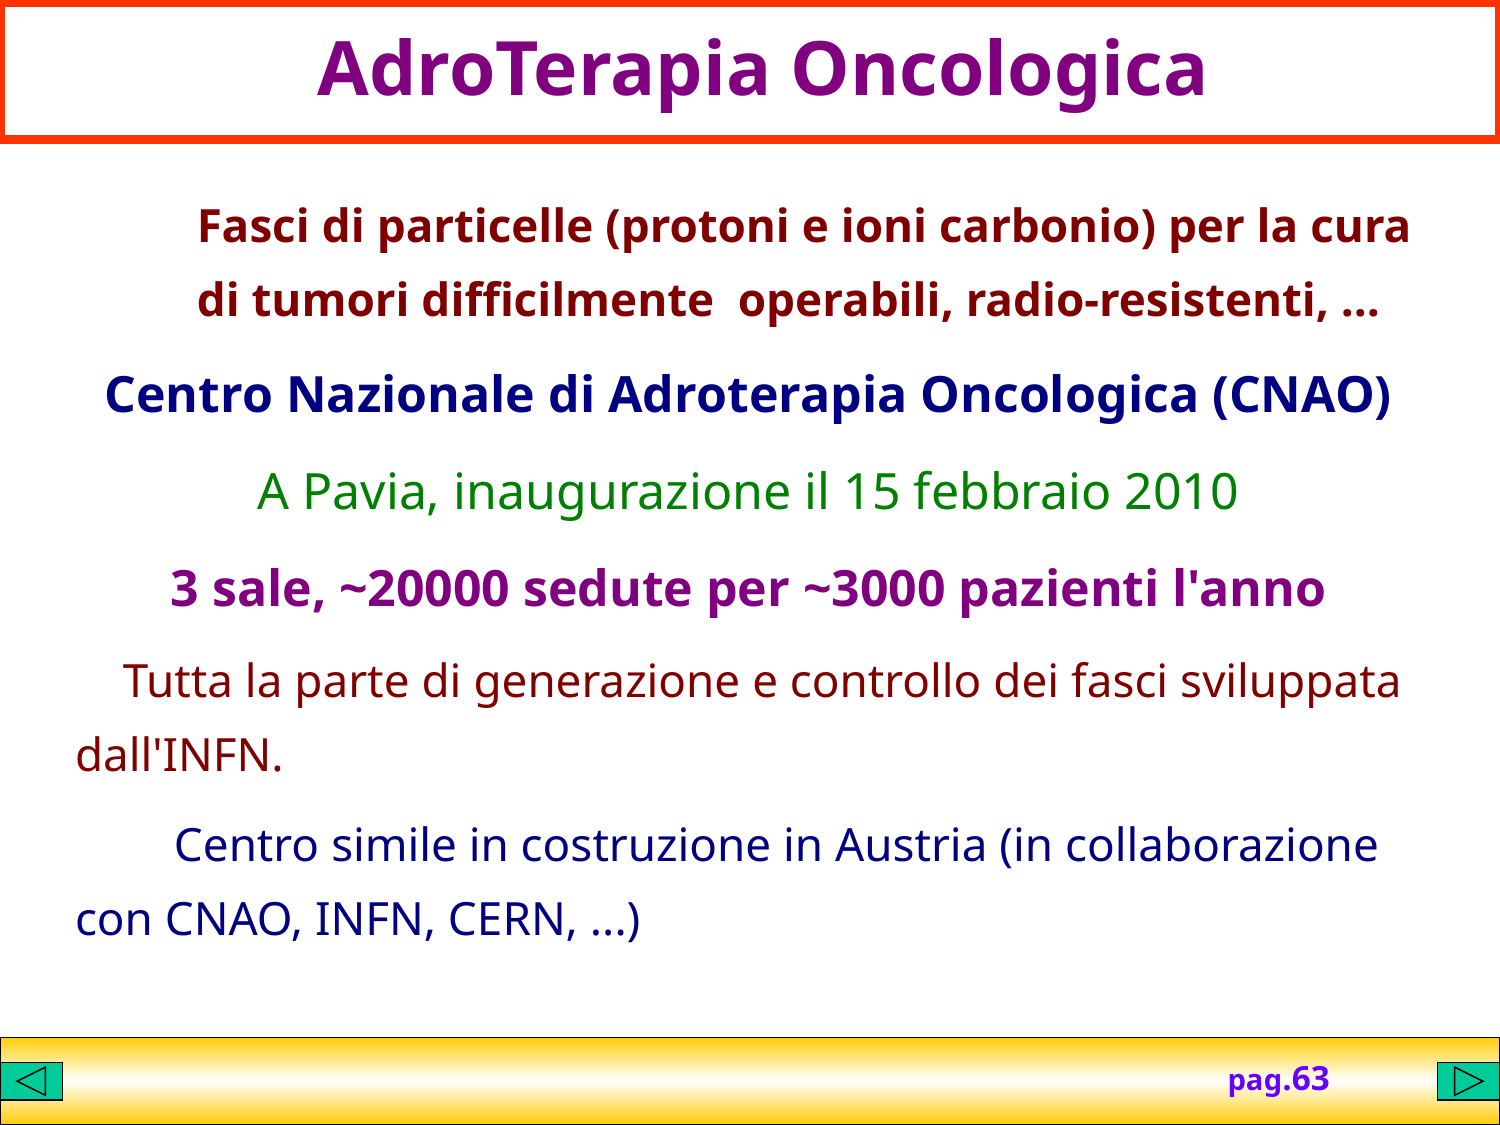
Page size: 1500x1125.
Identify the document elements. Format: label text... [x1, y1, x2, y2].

text_box Fasci di particelle (protoni e ioni carbonio) per la cura di tumori difficilmente operabili, radio-resistenti, ... Centro Nazionale di Adroterapia Oncologica (CNAO) A Pavia, inaugurazione il 15 febbraio 2010 3 sale, ~20000 sedute per ~3000 pazienti l'anno Tutta la parte di generazione e controllo dei fasci sviluppata dall'INFN. Centro simile in costruzione in Austria (in collaborazione con CNAO, INFN, CERN, ...)‏ [75, 176, 1422, 947]
title AdroTerapia Oncologica [0, 2, 1500, 140]
